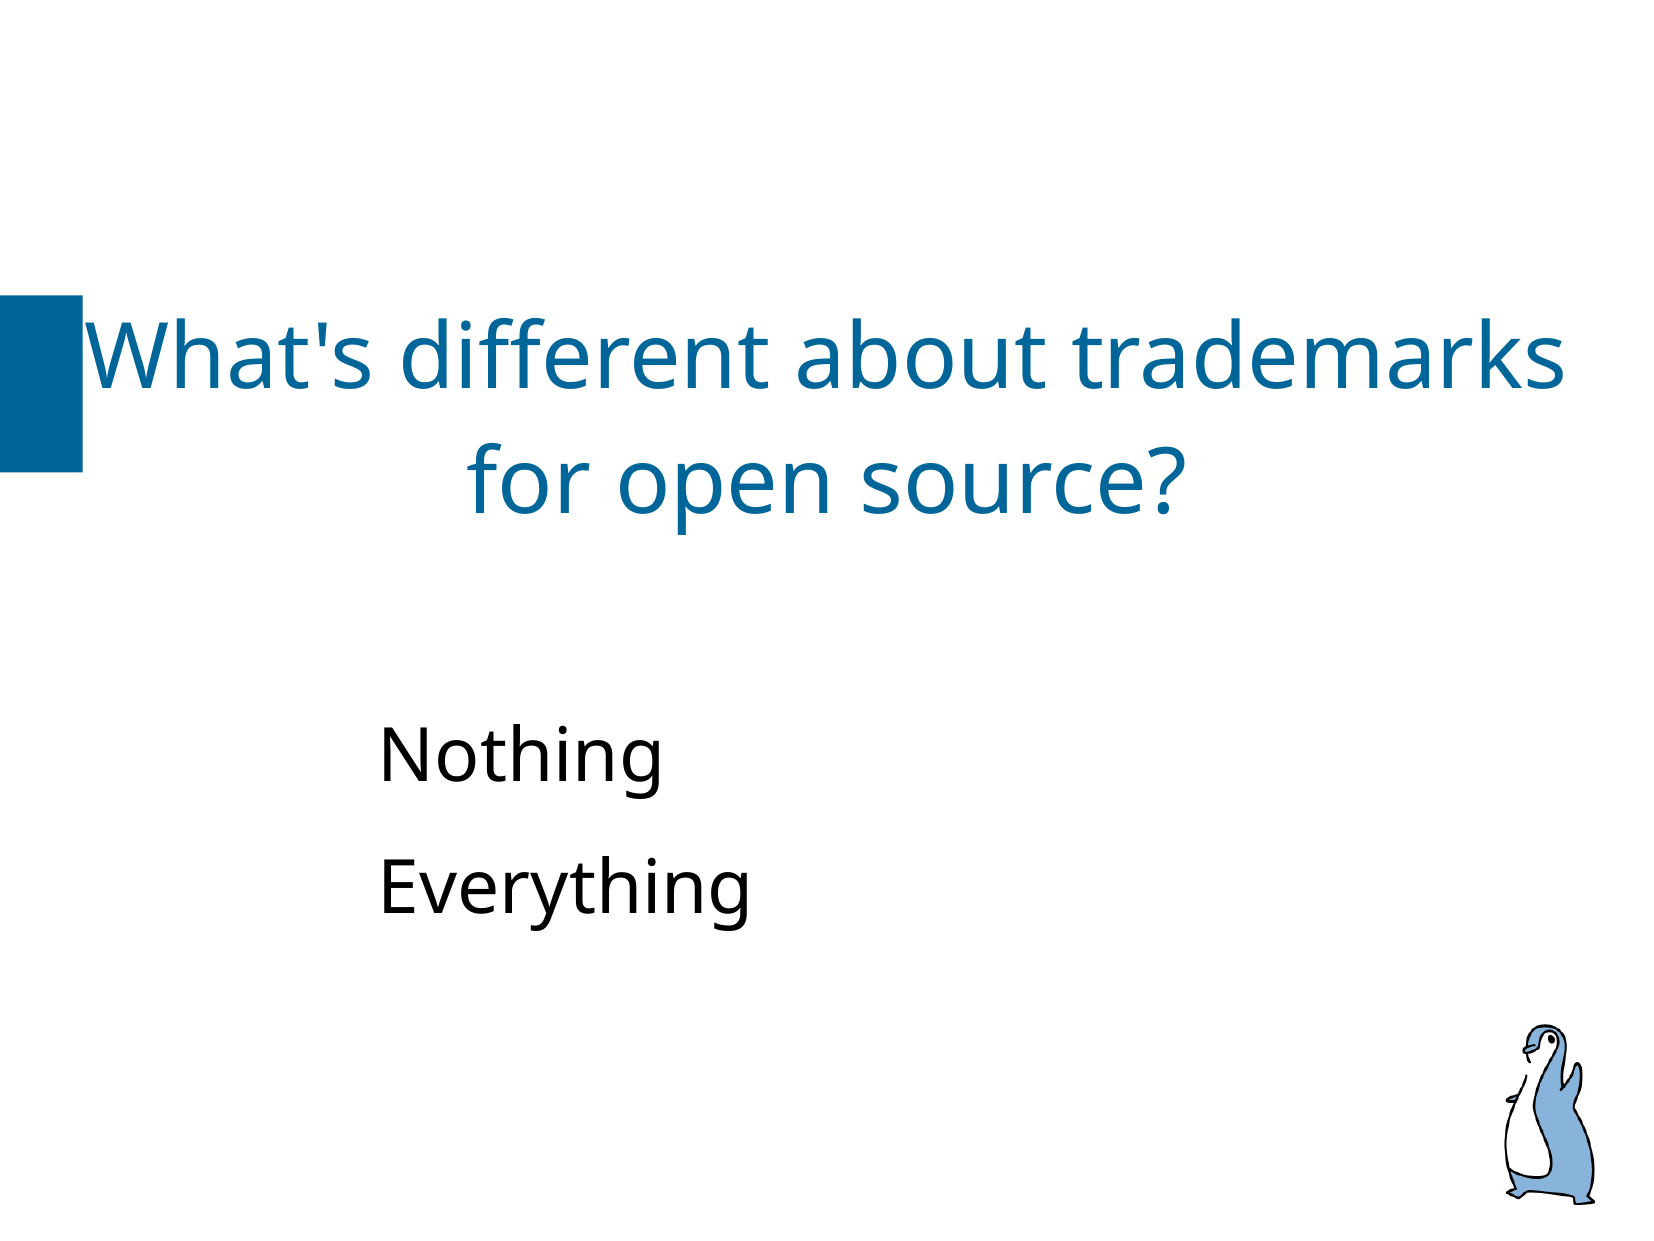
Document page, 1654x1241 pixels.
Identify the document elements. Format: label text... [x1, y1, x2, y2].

list What's different about trademarks for open source? Nothing Everything [82, 290, 1571, 1010]
picture [1497, 1024, 1595, 1205]
text_box [0, 295, 83, 473]
